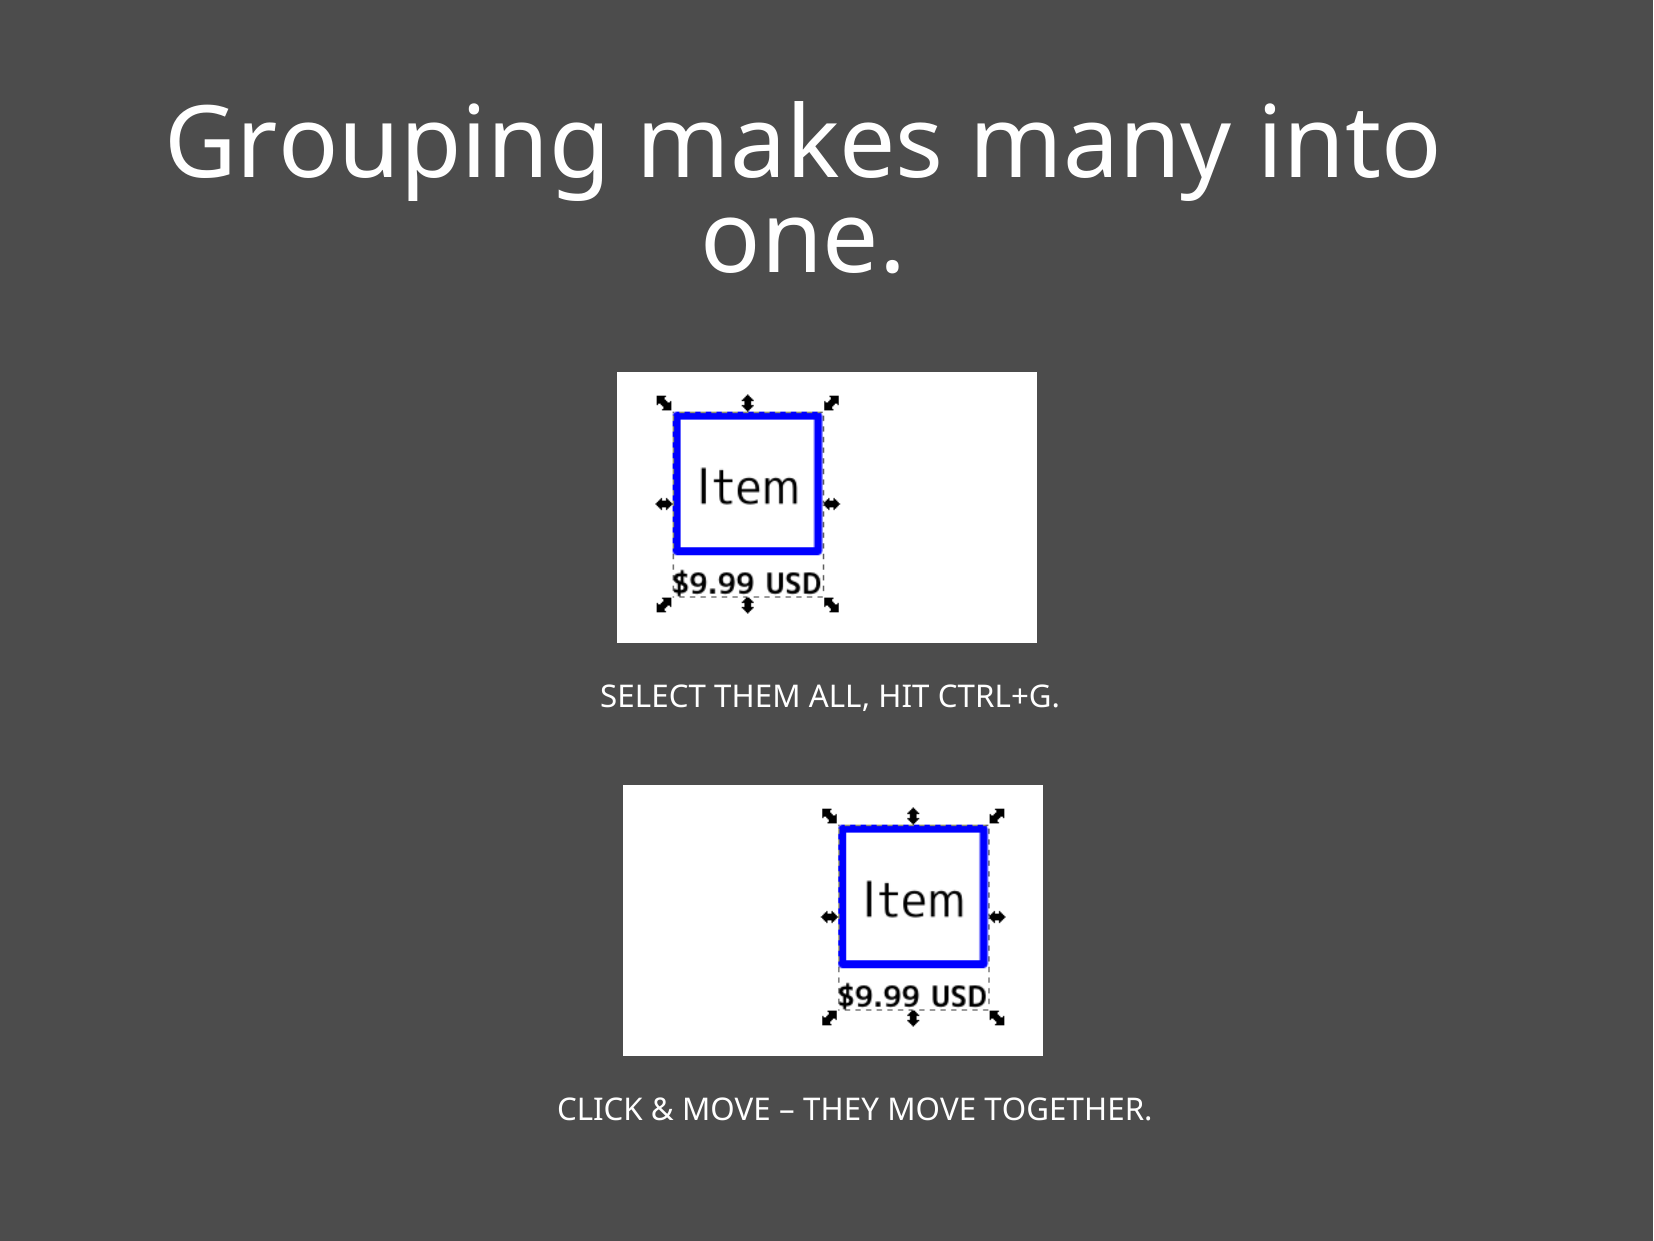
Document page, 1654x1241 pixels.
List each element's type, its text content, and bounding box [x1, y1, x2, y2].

title Grouping makes many into one. [53, 65, 1554, 328]
title CLICK & MOVE – THEY MOVE TOGETHER. [486, 1066, 1225, 1158]
picture [623, 785, 1043, 1057]
picture [617, 372, 1037, 643]
title SELECT THEM ALL, HIT CTRL+G. [450, 653, 1211, 744]
